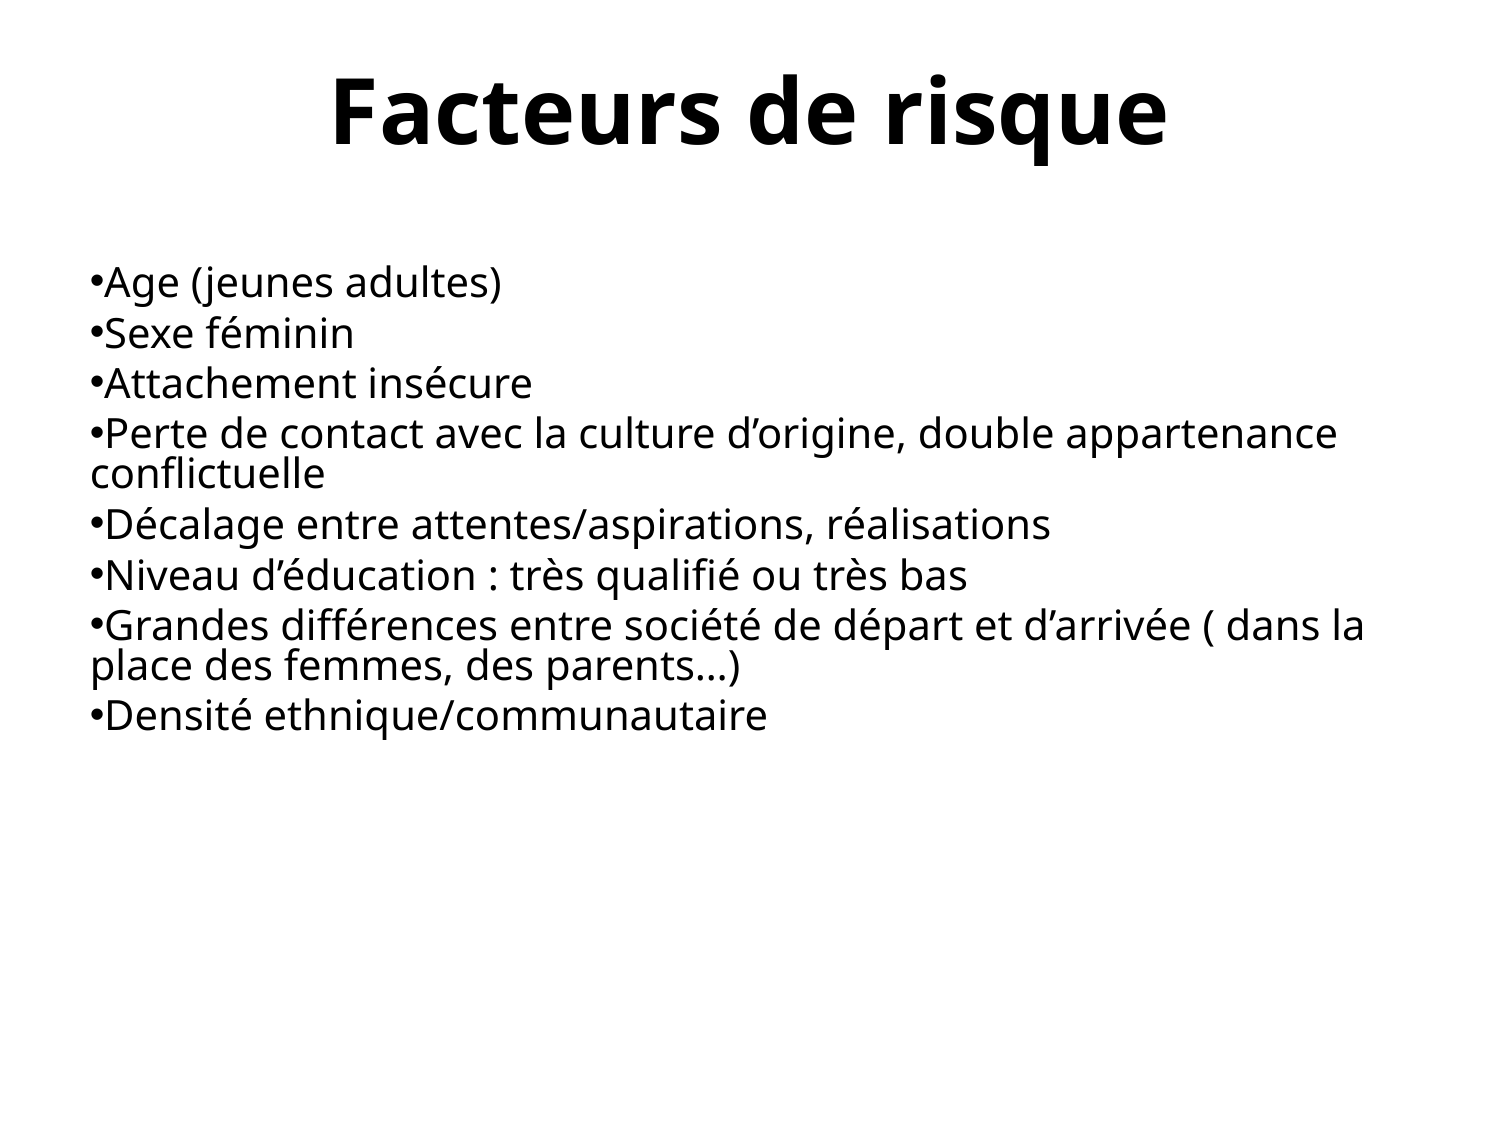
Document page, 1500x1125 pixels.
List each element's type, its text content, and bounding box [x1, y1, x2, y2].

title Facteurs de risque [75, 45, 1425, 233]
list Age (jeunes adultes) Sexe féminin Attachement insécure Perte de contact avec la culture d’origine, double appartenance conflictuelle Décalage entre attentes/aspirations, réalisations Niveau d’éducation : très qualifié ou très bas Grandes différences entre société de départ et d’arrivée ( dans la place des femmes, des parents…) Densité ethnique/communautaire [75, 258, 1425, 1001]
